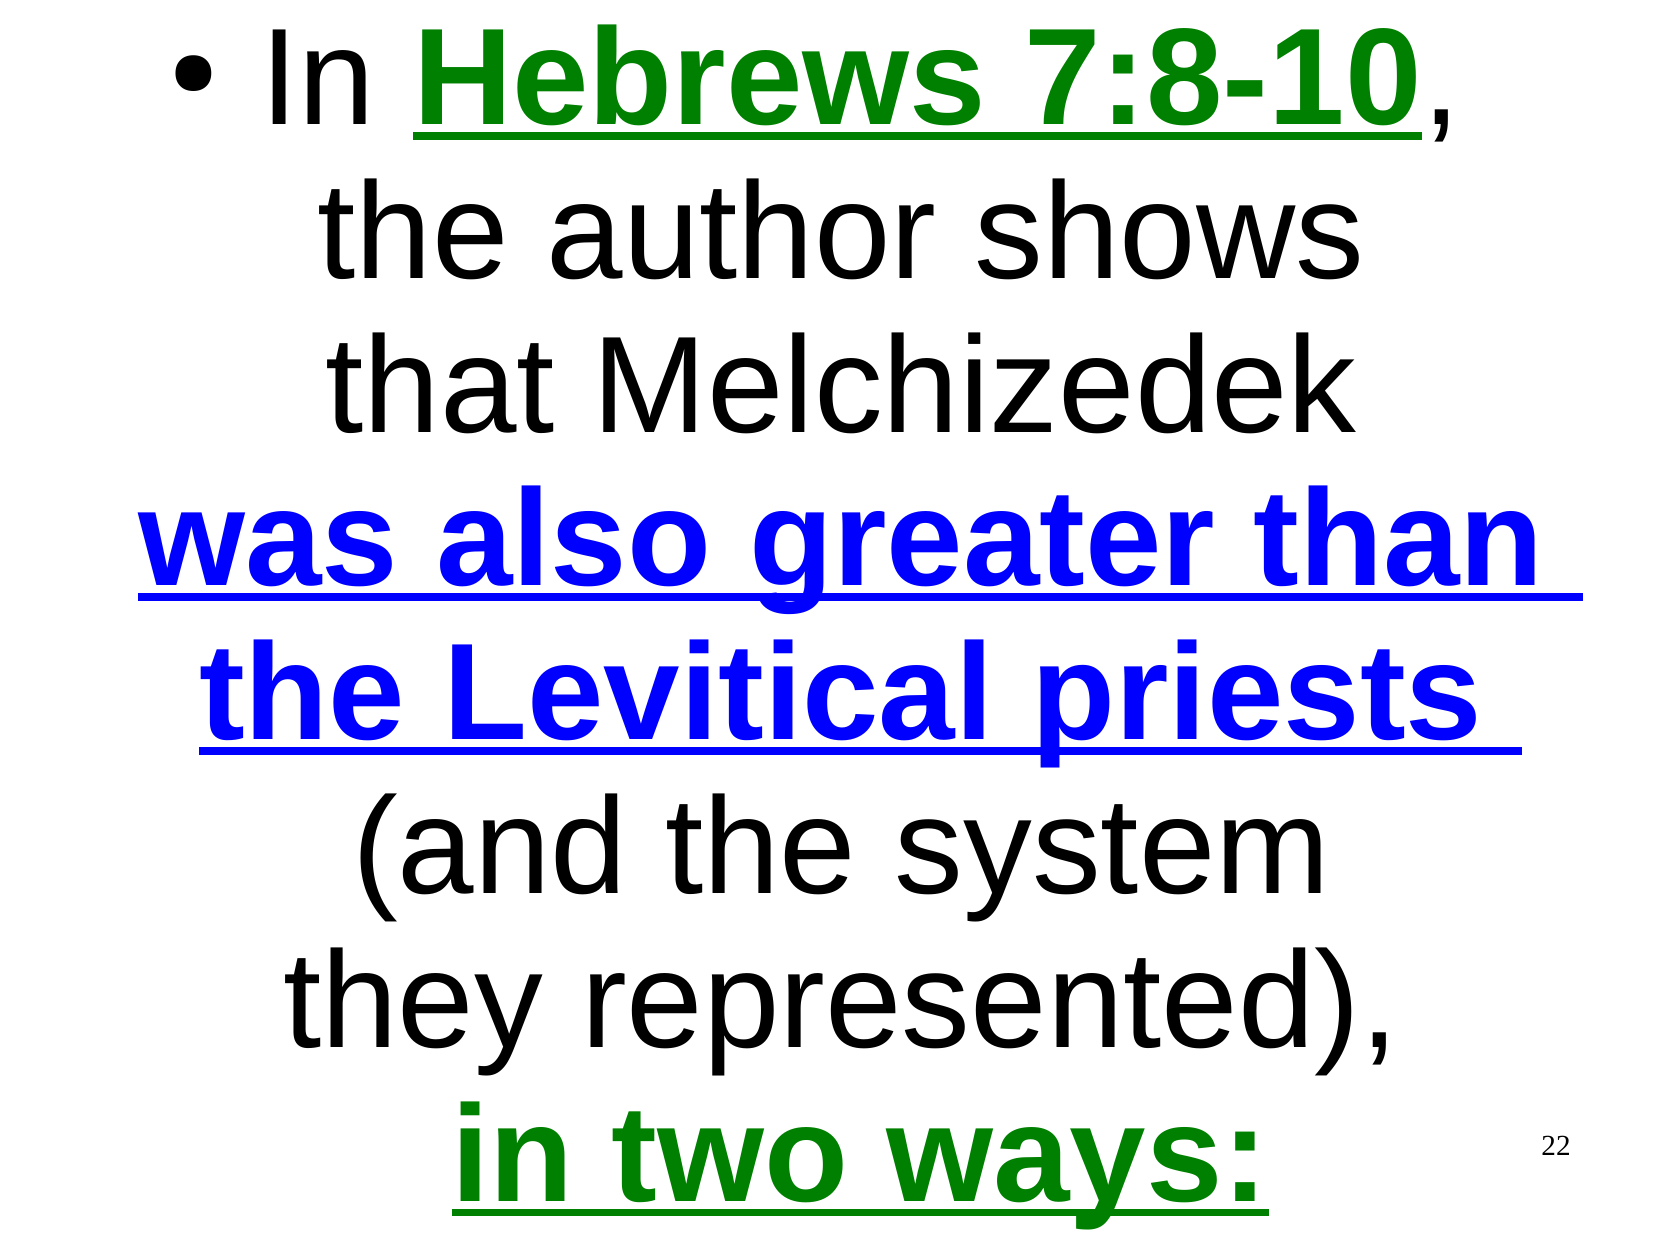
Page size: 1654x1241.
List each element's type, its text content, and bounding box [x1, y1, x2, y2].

list In Hebrews 7:8-10, the author shows that Melchizedek was also greater than the Levitical priests (and the system they represented), in two ways: [37, 0, 1613, 1238]
